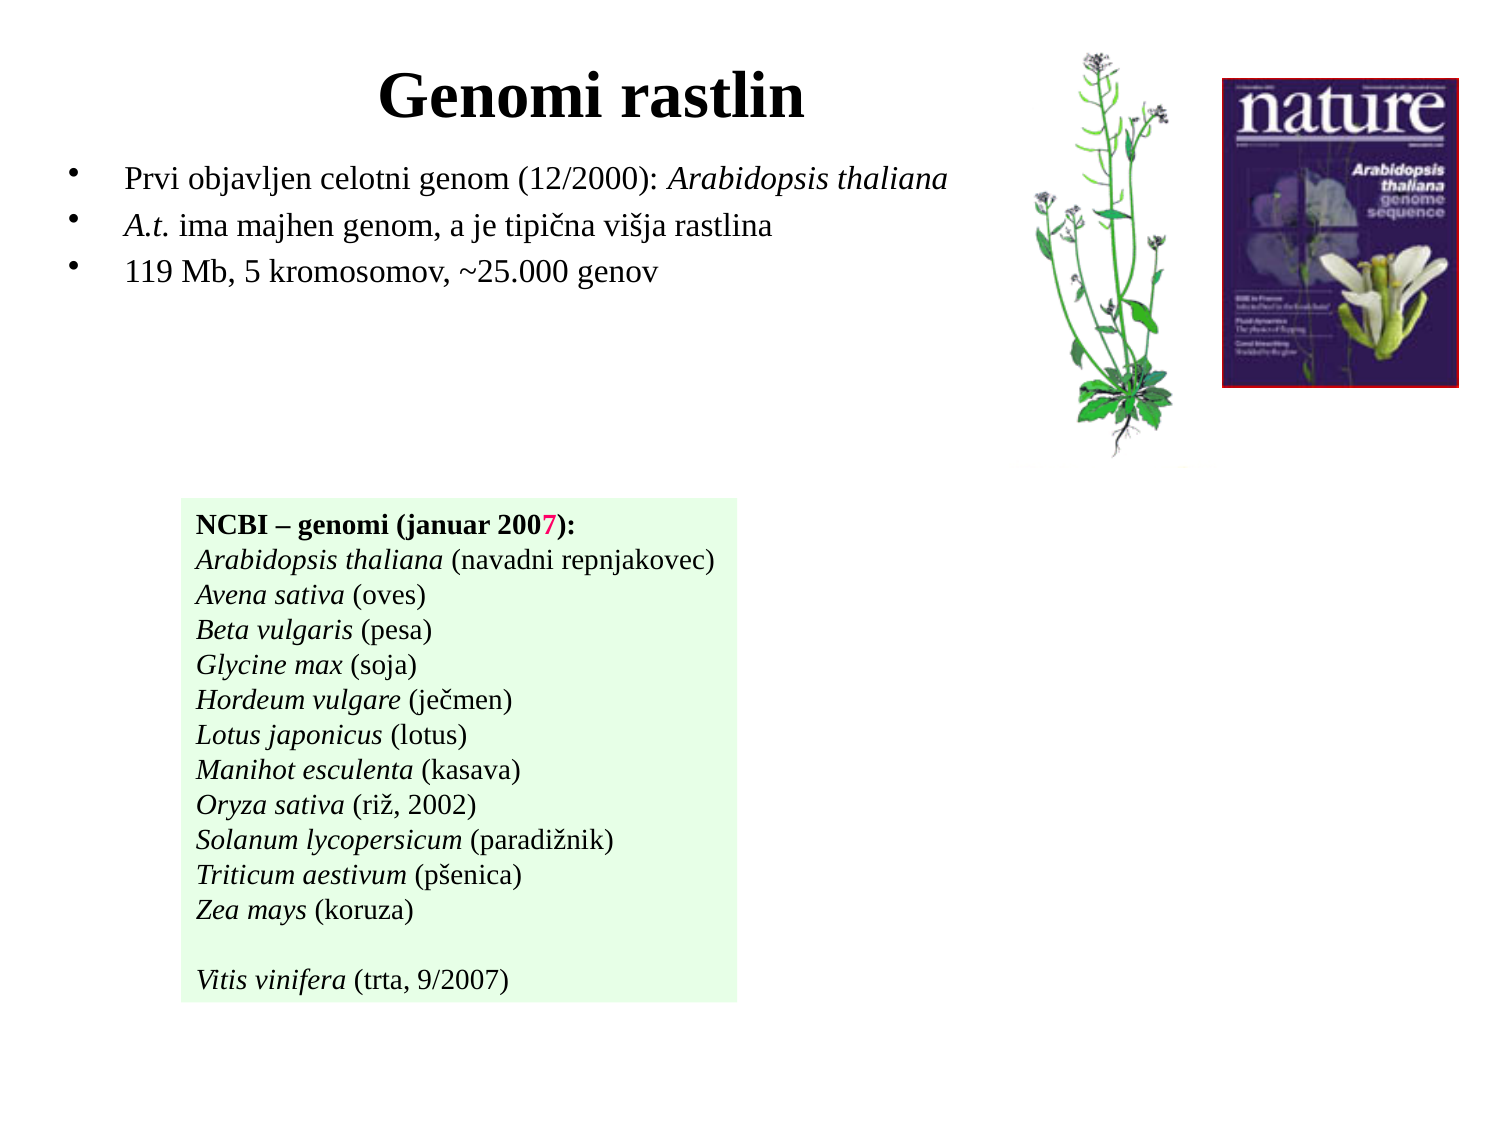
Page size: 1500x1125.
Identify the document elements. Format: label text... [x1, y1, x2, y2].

text_box NCBI – genomi (januar 2007): Arabidopsis thaliana (navadni repnjakovec) Avena sativa (oves) Beta vulgaris (pesa) Glycine max (soja) Hordeum vulgare (ječmen) Lotus japonicus (lotus) Manihot esculenta (kasava) Oryza sativa (riž, 2002) Solanum lycopersicum (paradižnik) Triticum aestivum (pšenica) Zea mays (koruza) Vitis vinifera (trta, 9/2007) [181, 498, 738, 1003]
list Prvi objavljen celotni genom (12/2000): Arabidopsis thaliana A.t. ima majhen genom, a je tipična višja rastlina 119 Mb, 5 kromosomov, ~25.000 genov [53, 148, 1009, 364]
picture [1009, 42, 1217, 468]
picture [1222, 78, 1459, 388]
title Genomi rastlin [233, 60, 950, 122]
